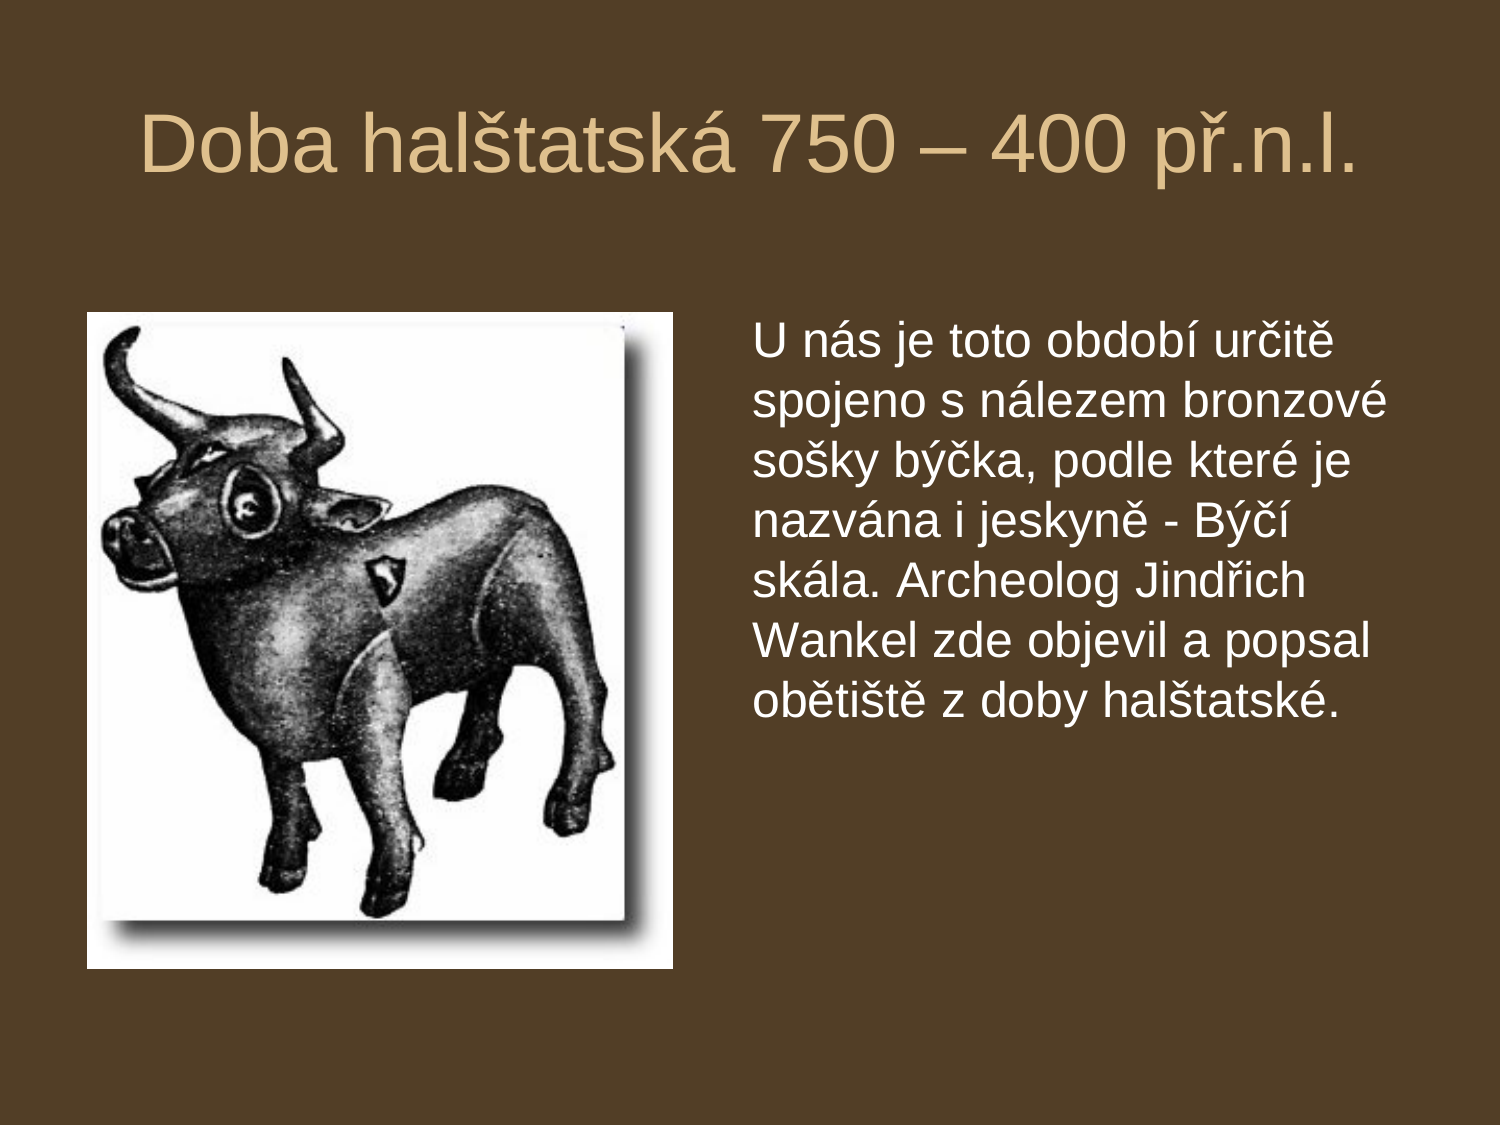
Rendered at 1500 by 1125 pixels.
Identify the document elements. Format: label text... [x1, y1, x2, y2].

text_box U nás je toto období určitě spojeno s nálezem bronzové sošky býčka, podle které je nazvána i jeskyně - Býčí skála. Archeolog Jindřich Wankel zde objevil a popsal obětiště z doby halštatské. [737, 299, 1438, 736]
title Doba halštatská 750 – 400 př.n.l. [75, 45, 1426, 233]
picture [87, 312, 673, 969]
